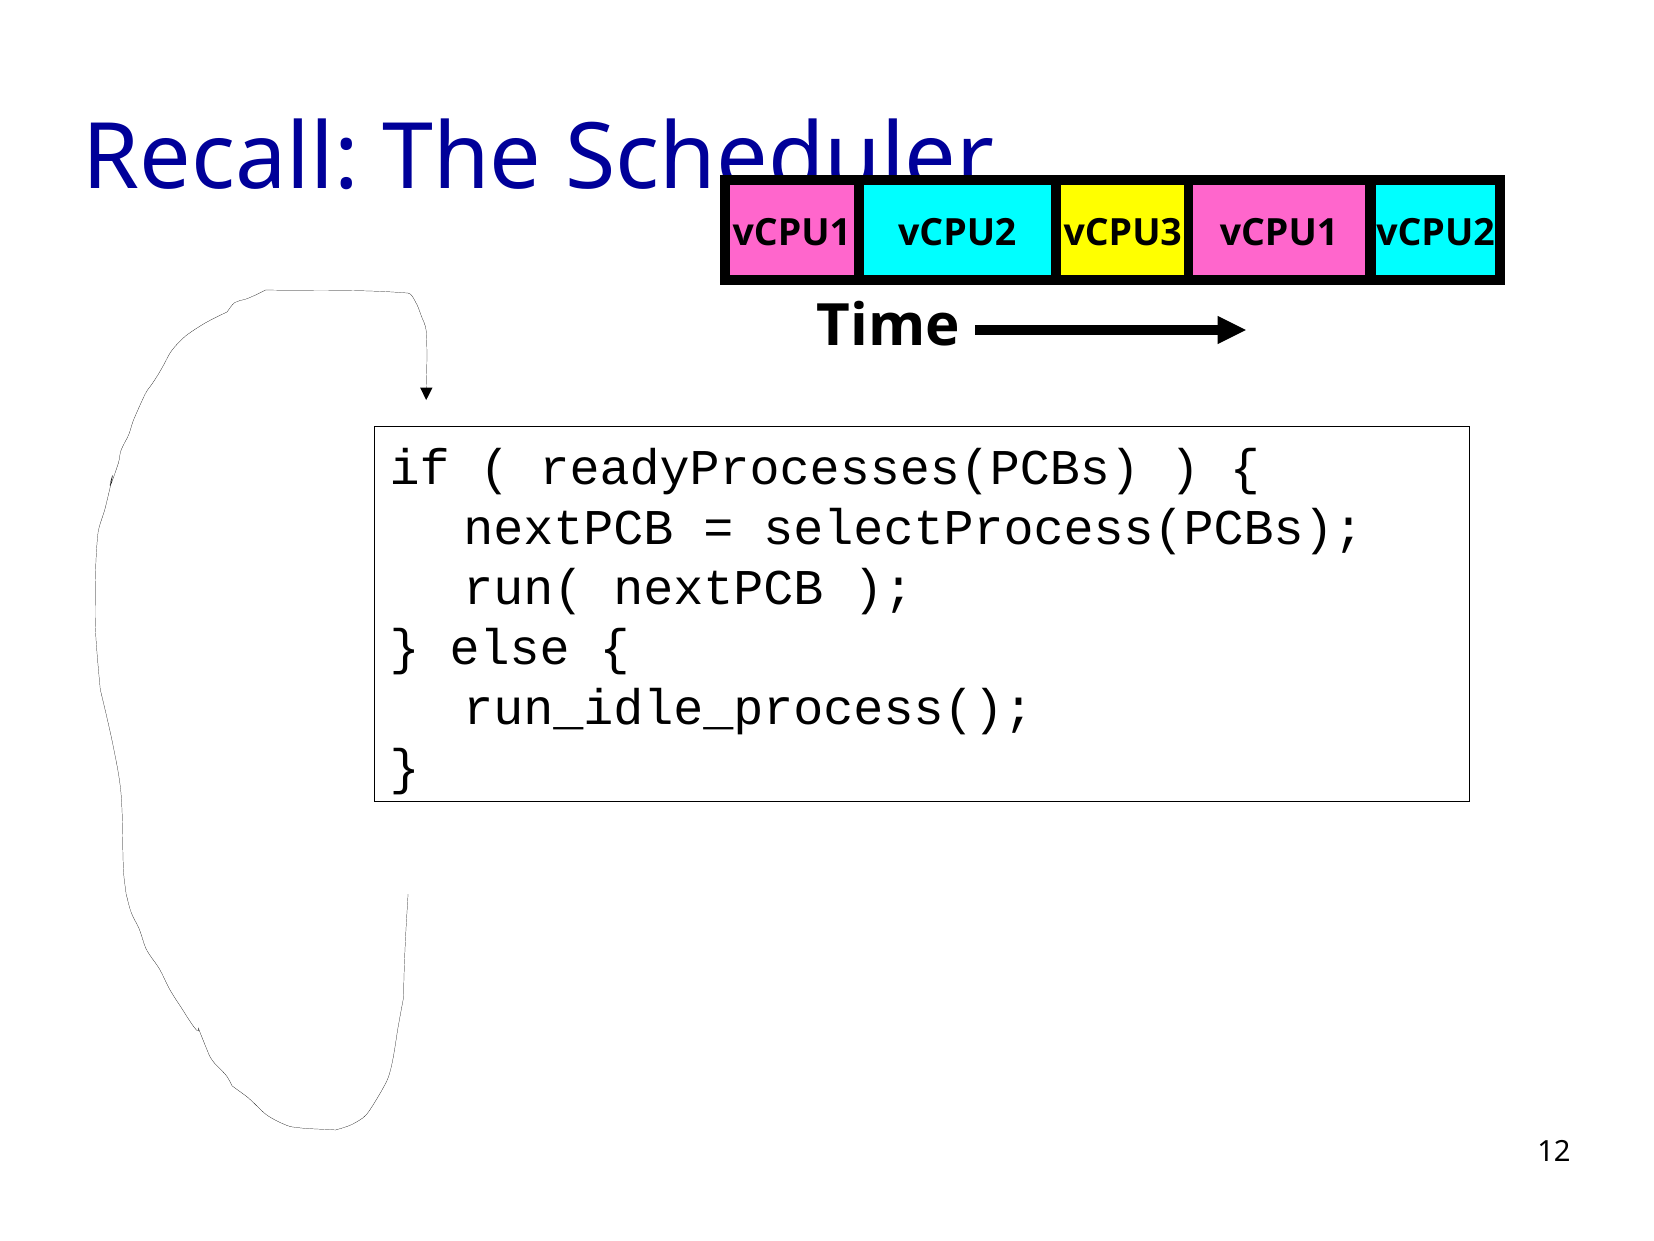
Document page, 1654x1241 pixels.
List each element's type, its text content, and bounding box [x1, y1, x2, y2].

title Recall: The Scheduler [82, 49, 1571, 257]
text_box if ( readyProcesses(PCBs) ) { nextPCB = selectProcess(PCBs); run( nextPCB ); } else { run_idle_process(); } [374, 426, 1470, 802]
text_box vCPU3 [1055, 180, 1188, 280]
text_box Time [801, 279, 990, 365]
text_box vCPU1 [725, 180, 858, 280]
text_box vCPU2 [858, 180, 1055, 280]
text_box vCPU1 [1188, 180, 1370, 280]
text_box vCPU2 [1371, 180, 1500, 280]
